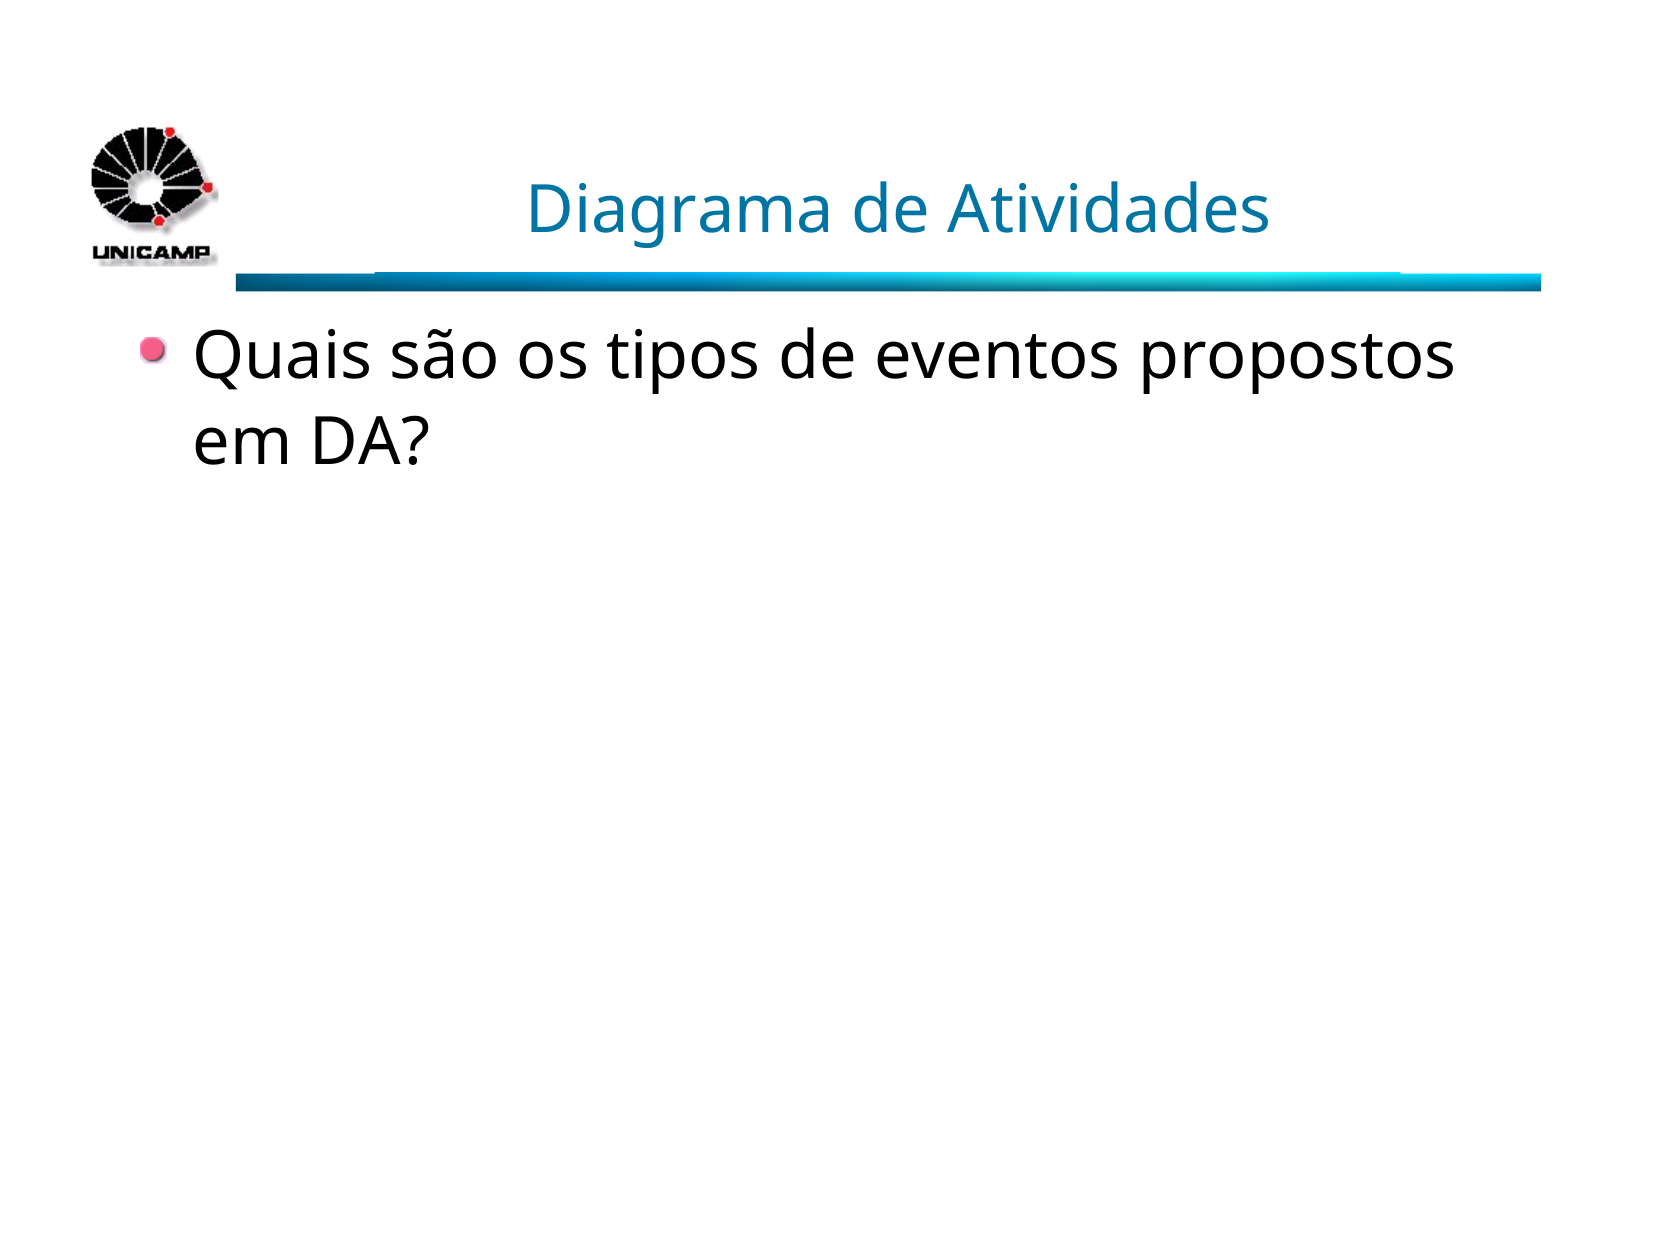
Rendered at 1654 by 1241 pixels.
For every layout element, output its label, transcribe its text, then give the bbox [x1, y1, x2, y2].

title Diagrama de Atividades [264, 42, 1534, 250]
picture [125, 272, 1654, 295]
list Quais são os tipos de eventos propostos em DA? [121, 309, 1534, 1182]
